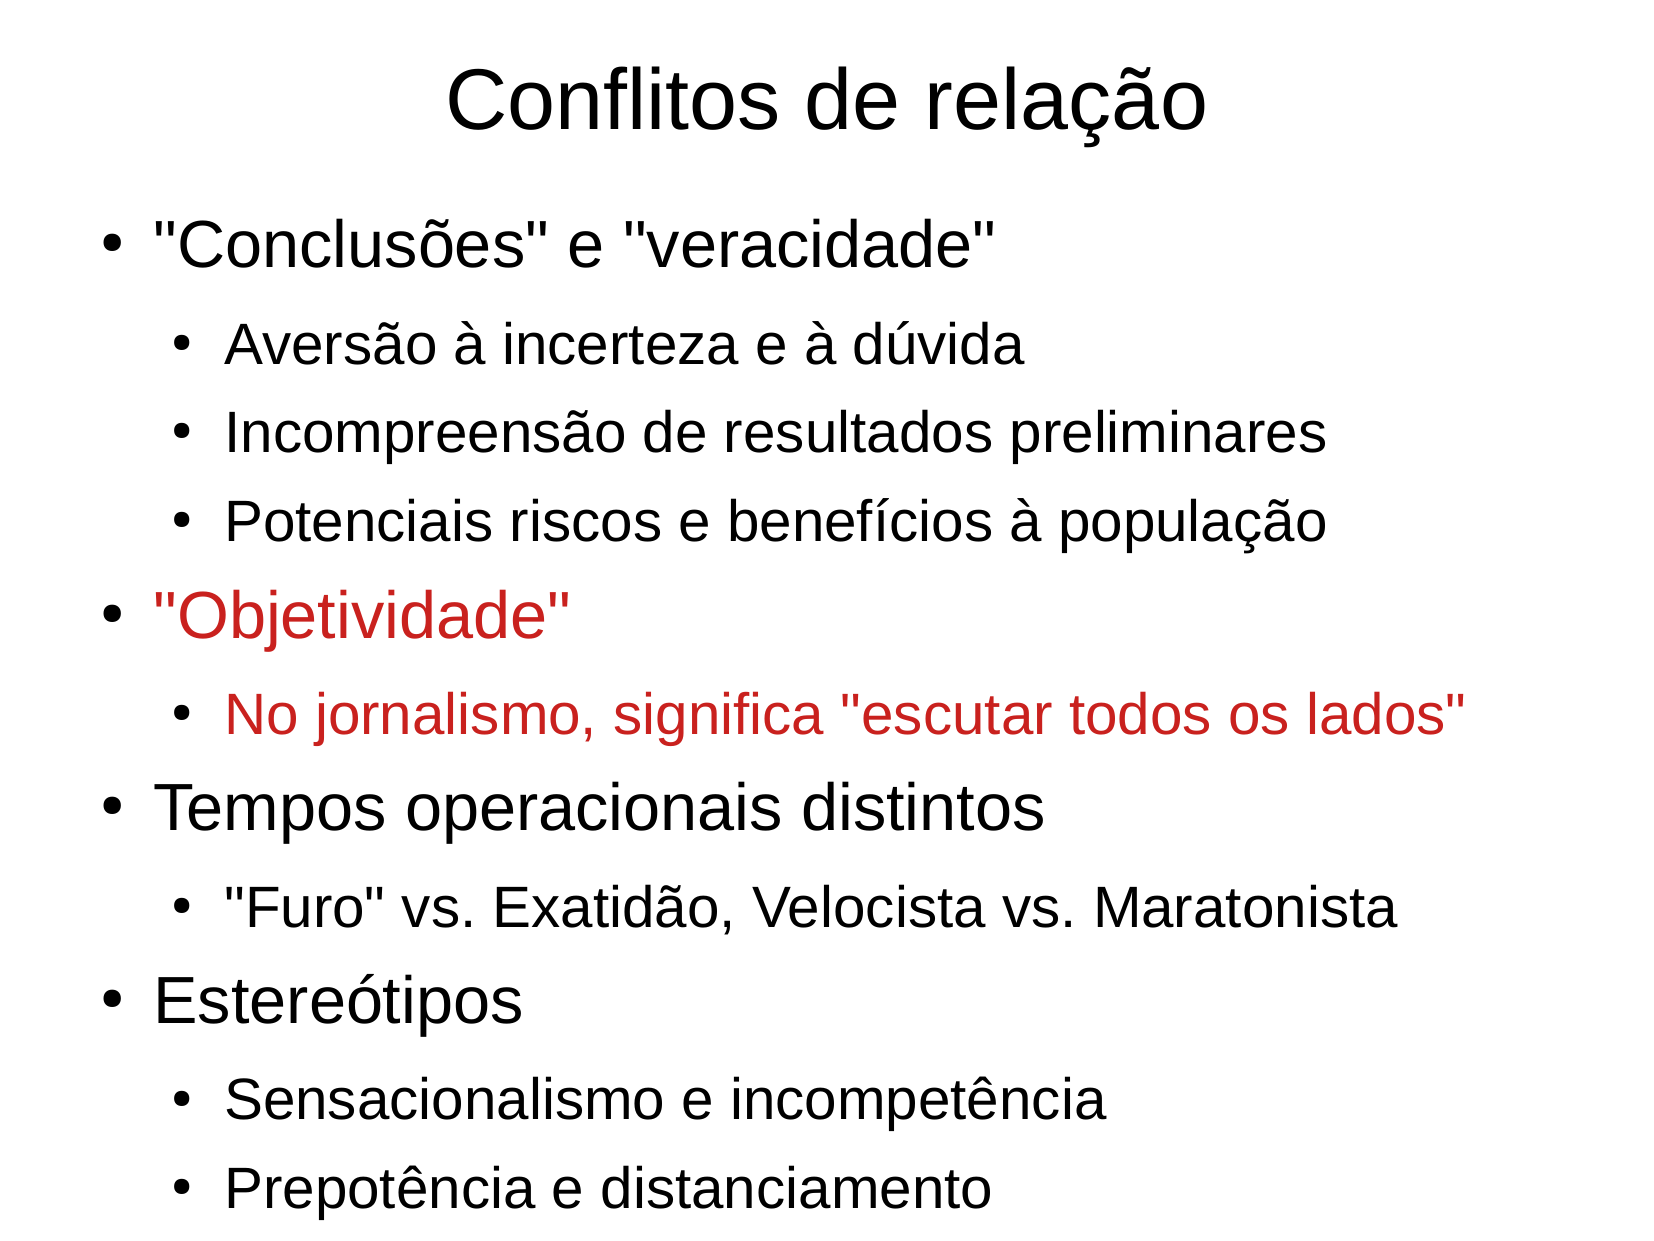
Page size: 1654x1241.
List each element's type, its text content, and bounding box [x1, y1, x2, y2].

list "Conclusões" e "veracidade" Aversão à incerteza e à dúvida Incompreensão de resultados preliminares Potenciais riscos e benefícios à população "Objetividade" No jornalismo, significa "escutar todos os lados" Tempos operacionais distintos "Furo" vs. Exatidão, Velocista vs. Maratonista Estereótipos Sensacionalismo e incompetência Prepotência e distanciamento [82, 207, 1571, 1222]
title Conflitos de relação [82, 0, 1571, 204]
